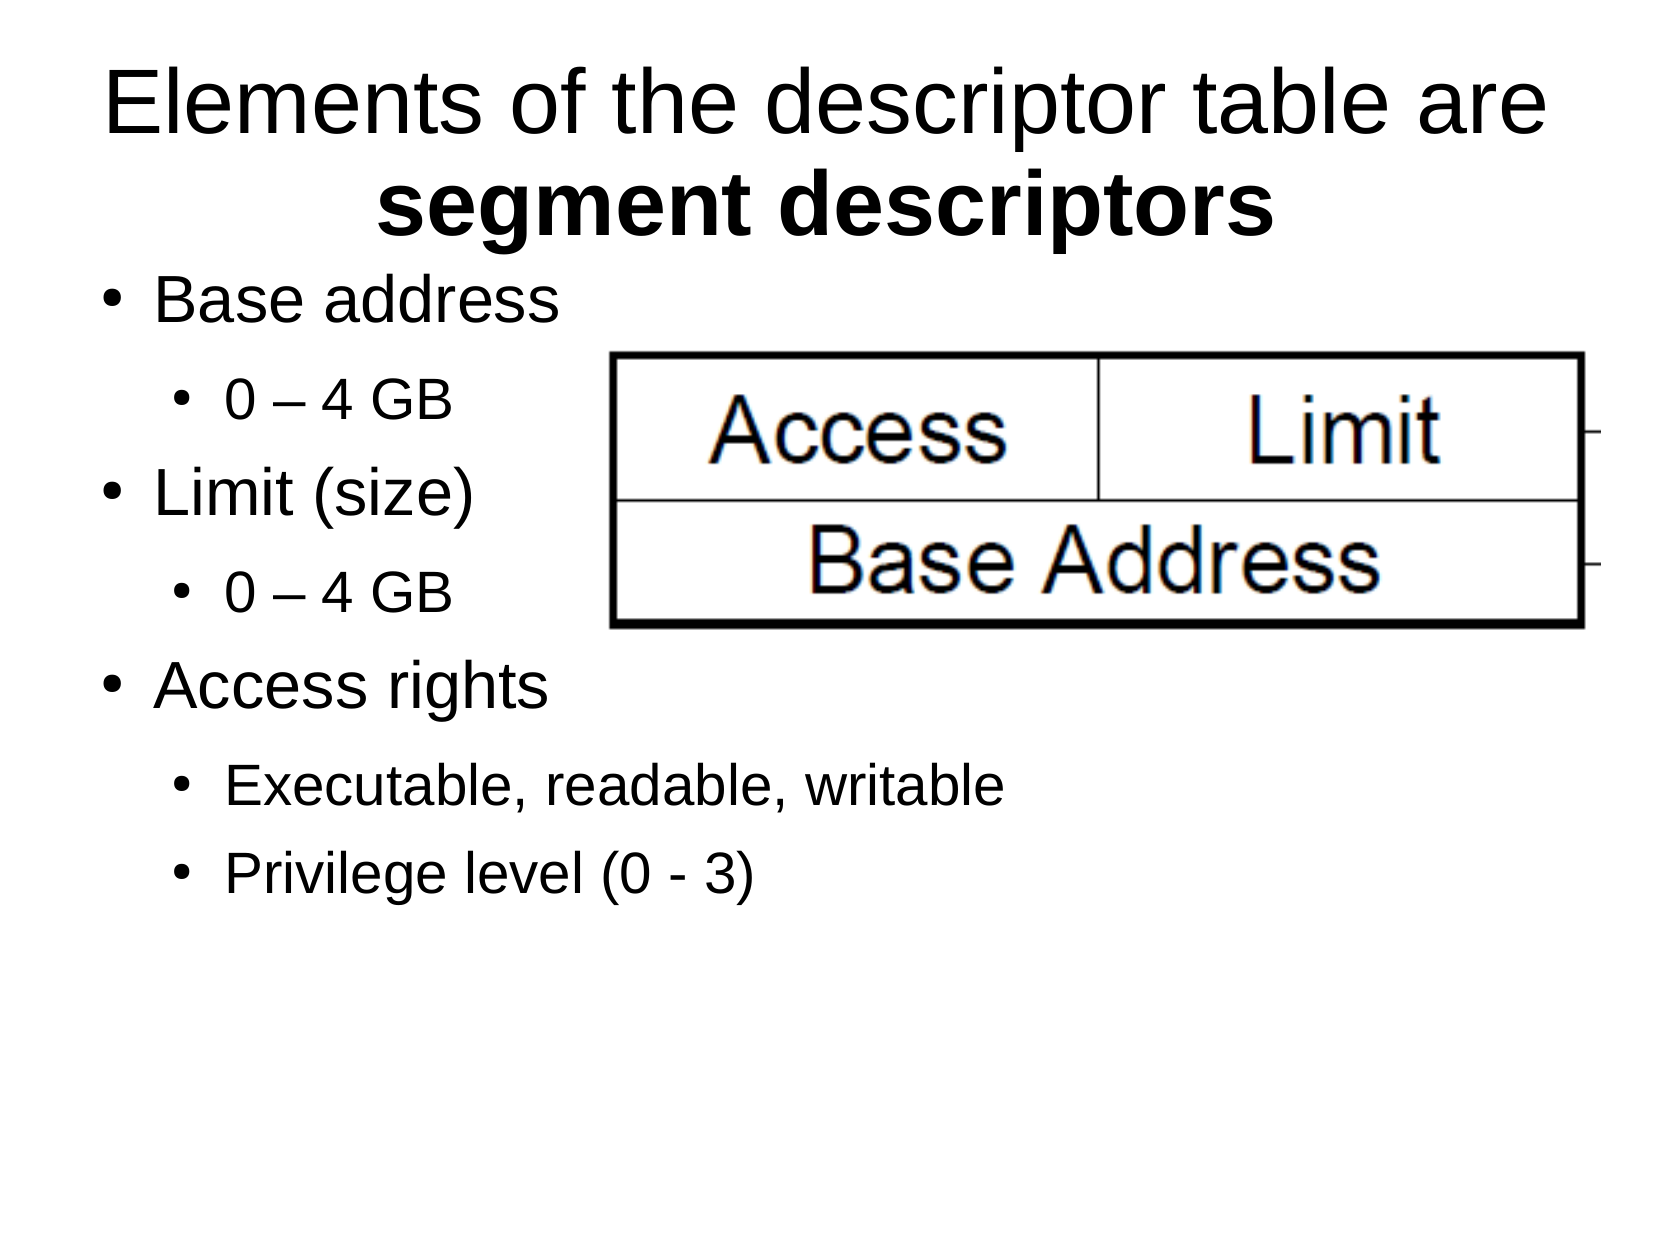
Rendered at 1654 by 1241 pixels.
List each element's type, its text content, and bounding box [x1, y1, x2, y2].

title Elements of the descriptor table are segment descriptors [82, 49, 1571, 257]
list Base address 0 – 4 GB Limit (size) 0 – 4 GB Access rights Executable, readable, writable Privilege level (0 - 3) [82, 262, 1571, 1126]
picture [1571, 337, 1601, 640]
